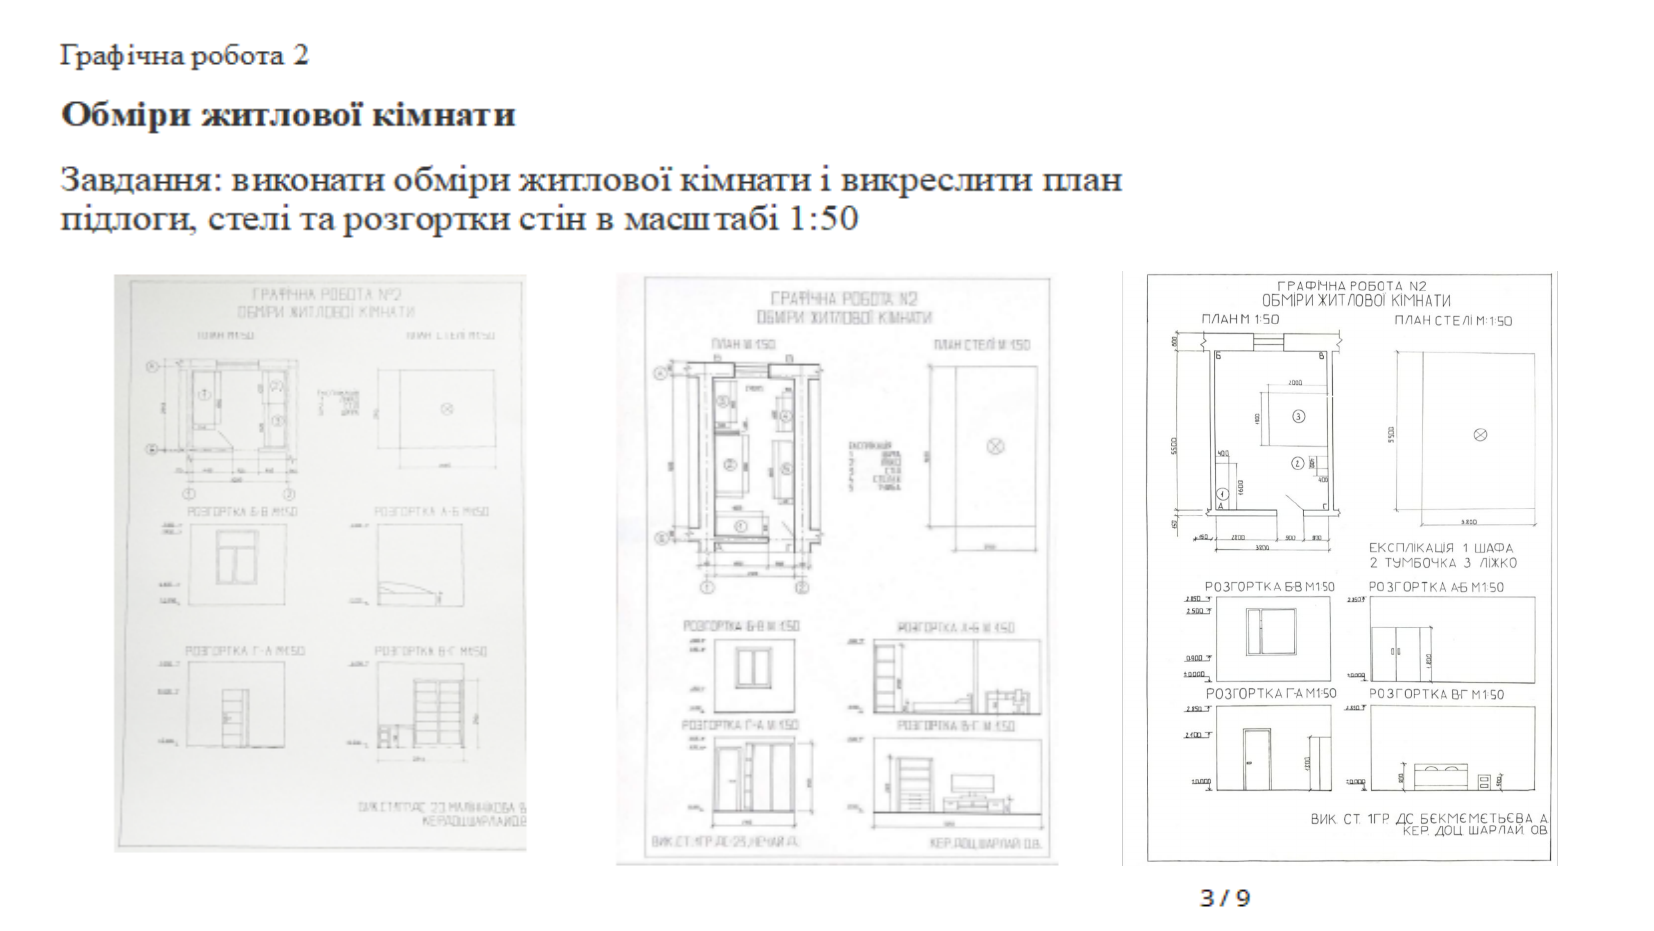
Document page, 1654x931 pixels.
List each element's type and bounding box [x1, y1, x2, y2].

picture [25, 37, 1558, 931]
